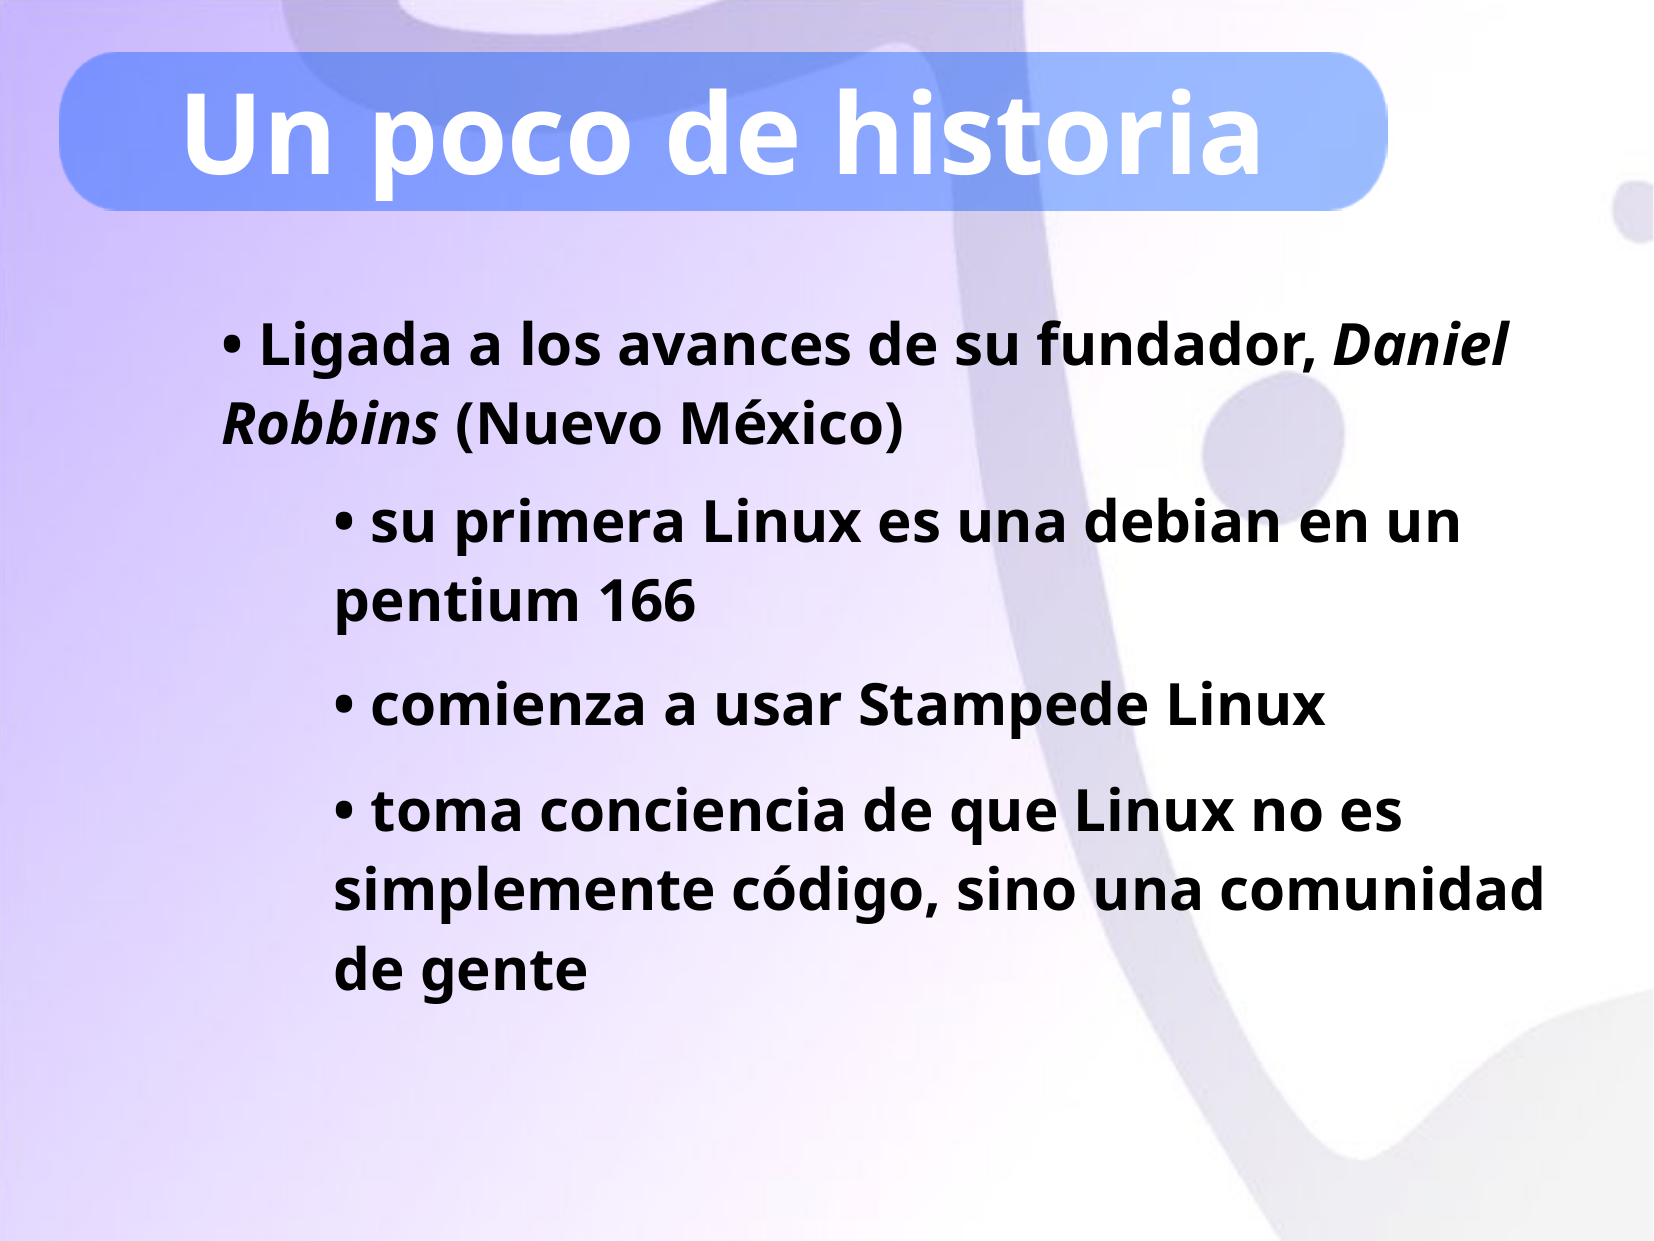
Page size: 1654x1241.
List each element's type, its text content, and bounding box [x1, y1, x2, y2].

text_box • su primera Linux es una debian en un pentium 166 [318, 472, 1625, 640]
text_box • comienza a usar Stampede Linux [318, 655, 1359, 747]
text_box • Ligada a los avances de su fundador, Daniel Robbins (Nuevo México) [206, 295, 1536, 463]
picture [0, 0, 1654, 1241]
text_box • toma conciencia de que Linux no es simplemente código, sino una comunidad de gente [318, 761, 1625, 1005]
